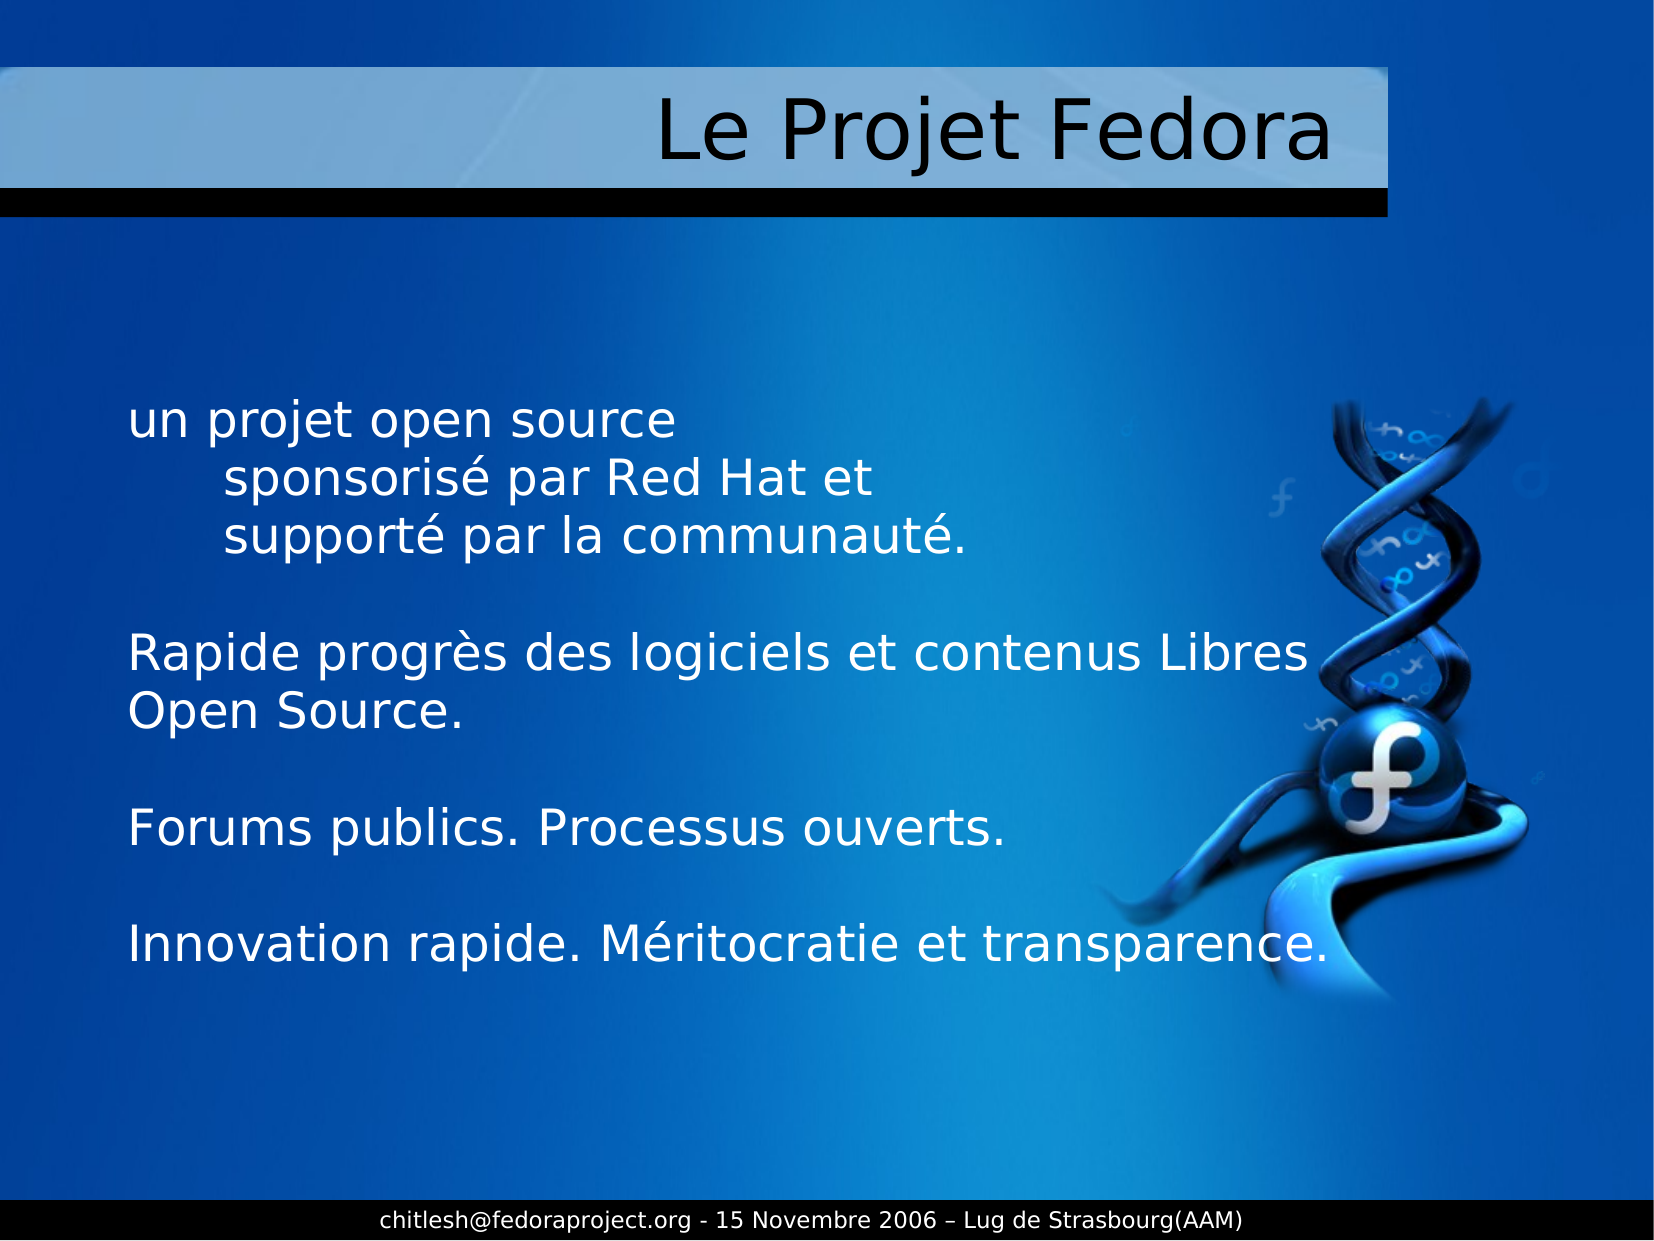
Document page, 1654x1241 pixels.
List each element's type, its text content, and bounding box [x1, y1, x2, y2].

text_box un projet open source sponsorisé par Red Hat et supporté par la communauté. Rapide progrès des logiciels et contenus Libres Open Source. Forums publics. Processus ouverts. Innovation rapide. Méritocratie et transparence. [112, 383, 1322, 1040]
picture [0, 0, 1654, 1200]
text_box Le Projet Fedora [639, 75, 1351, 187]
